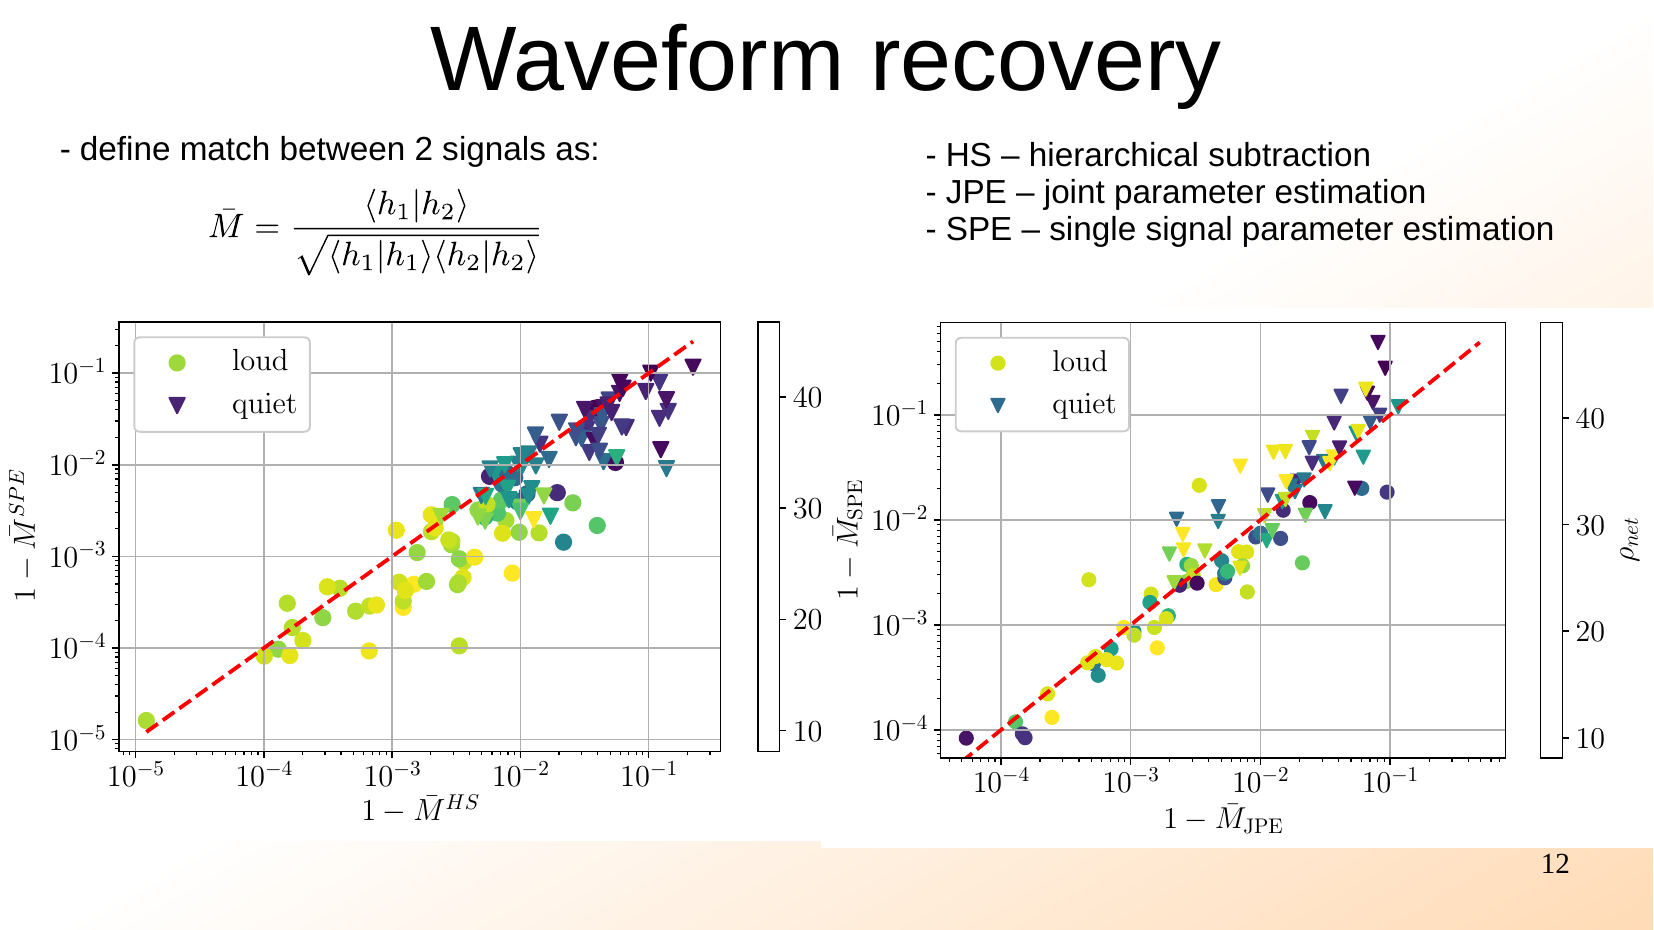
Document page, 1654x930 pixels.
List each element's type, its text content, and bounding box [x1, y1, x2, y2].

title Waveform recovery [82, 0, 1571, 178]
text_box - HS – hierarchical subtraction - JPE – joint parameter estimation - SPE – single signal parameter estimation [910, 129, 1571, 256]
text_box [209, 188, 539, 276]
text_box - define match between 2 signals as: [44, 123, 781, 309]
picture [0, 308, 1653, 849]
